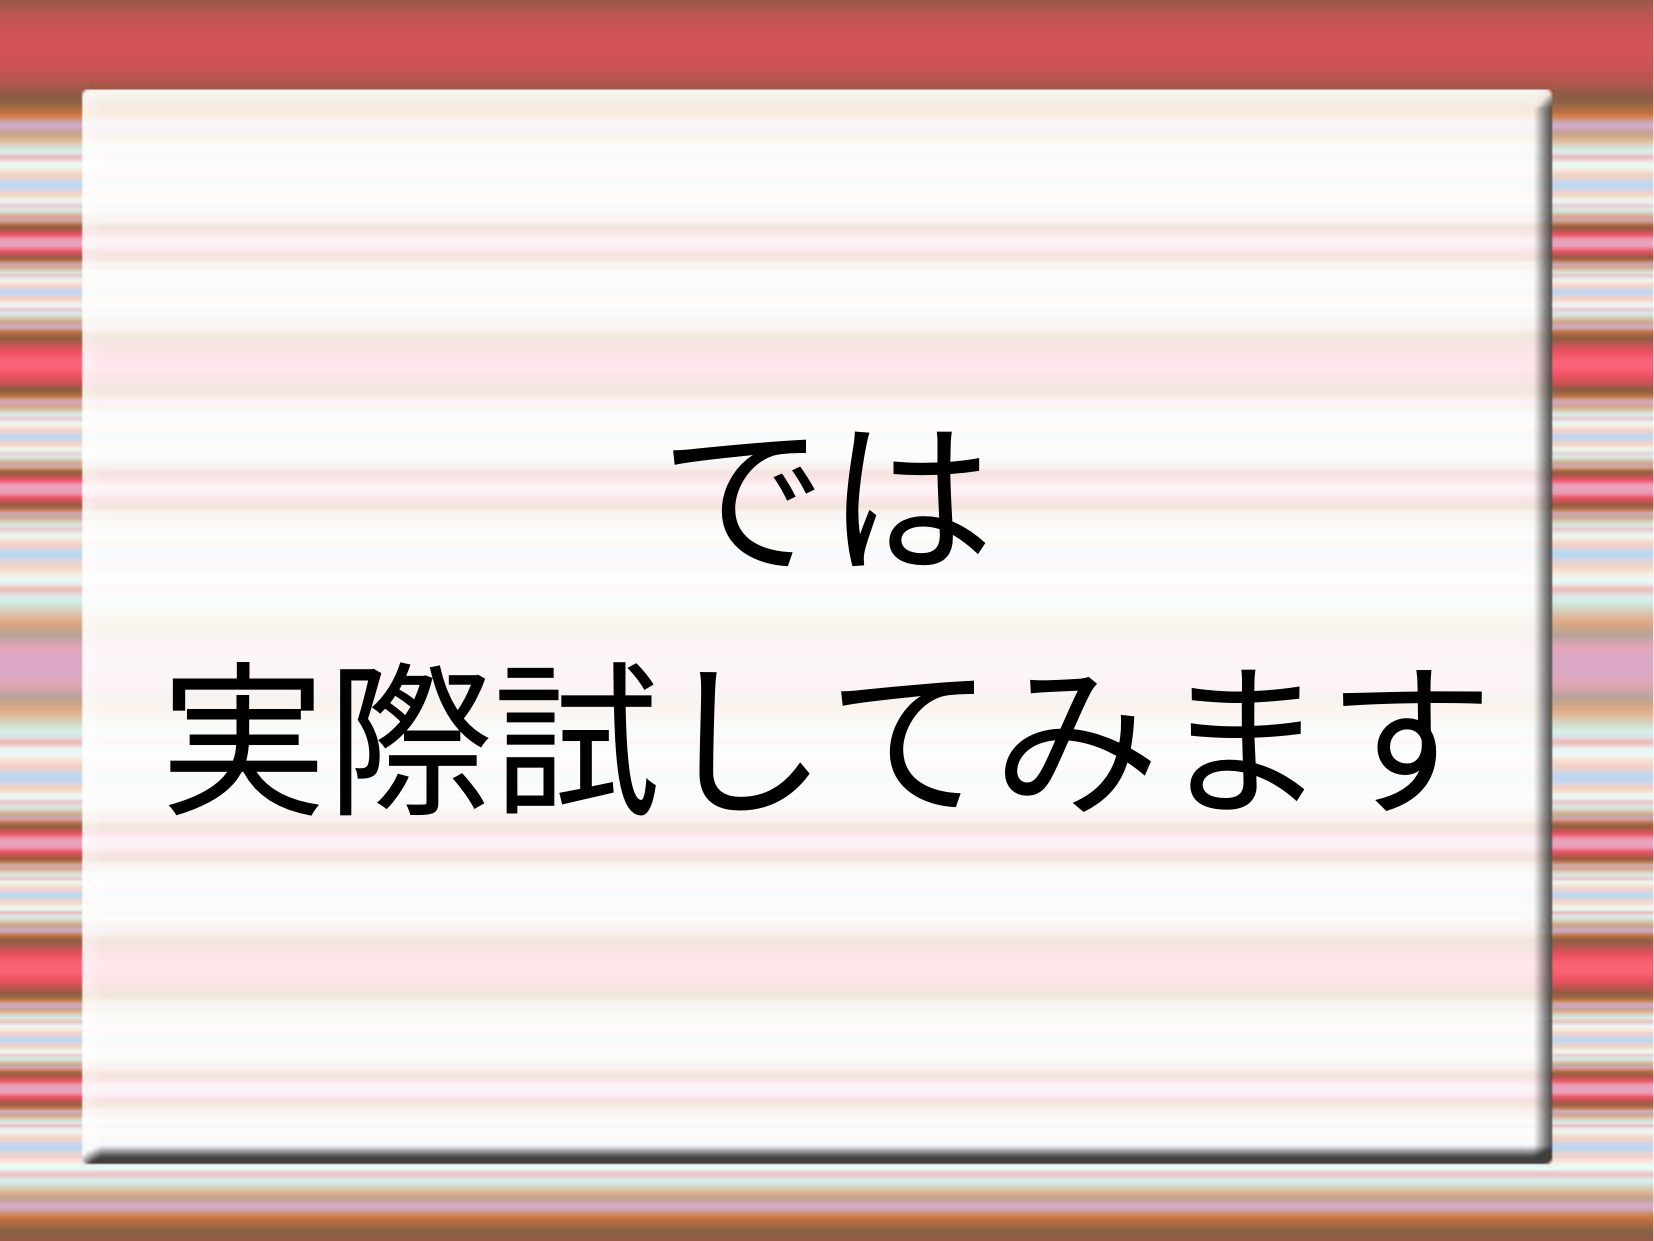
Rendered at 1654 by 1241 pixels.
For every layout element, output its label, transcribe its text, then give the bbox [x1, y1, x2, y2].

text_box では 実際試してみます [121, 225, 1534, 992]
picture [0, 0, 1654, 1241]
